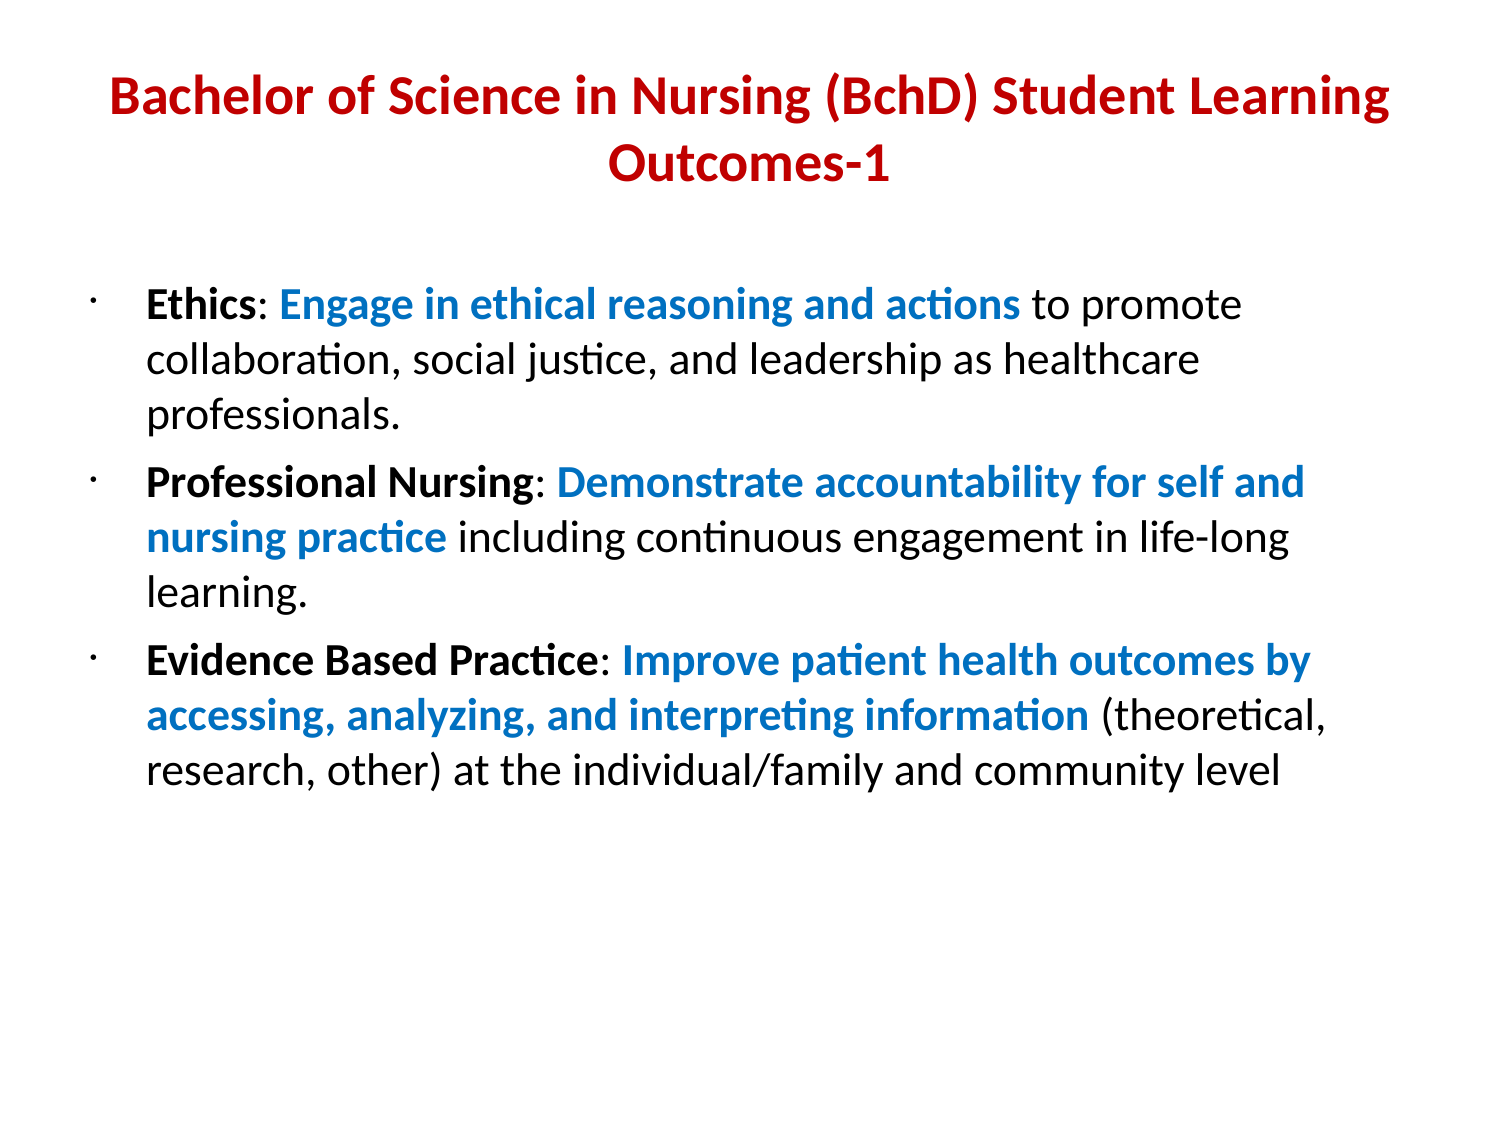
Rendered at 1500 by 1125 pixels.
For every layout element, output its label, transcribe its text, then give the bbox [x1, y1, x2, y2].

list Ethics: Engage in ethical reasoning and actions to promote collaboration, social justice, and leadership as healthcare professionals. Professional Nursing: Demonstrate accountability for self and nursing practice including continuous engagement in life-long learning. Evidence Based Practice: Improve patient health outcomes by accessing, analyzing, and interpreting information (theoretical, research, other) at the individual/family and community level [75, 172, 1425, 1071]
title Bachelor of Science in Nursing (BchD) Student Learning Outcomes-1 [75, 45, 1425, 161]
